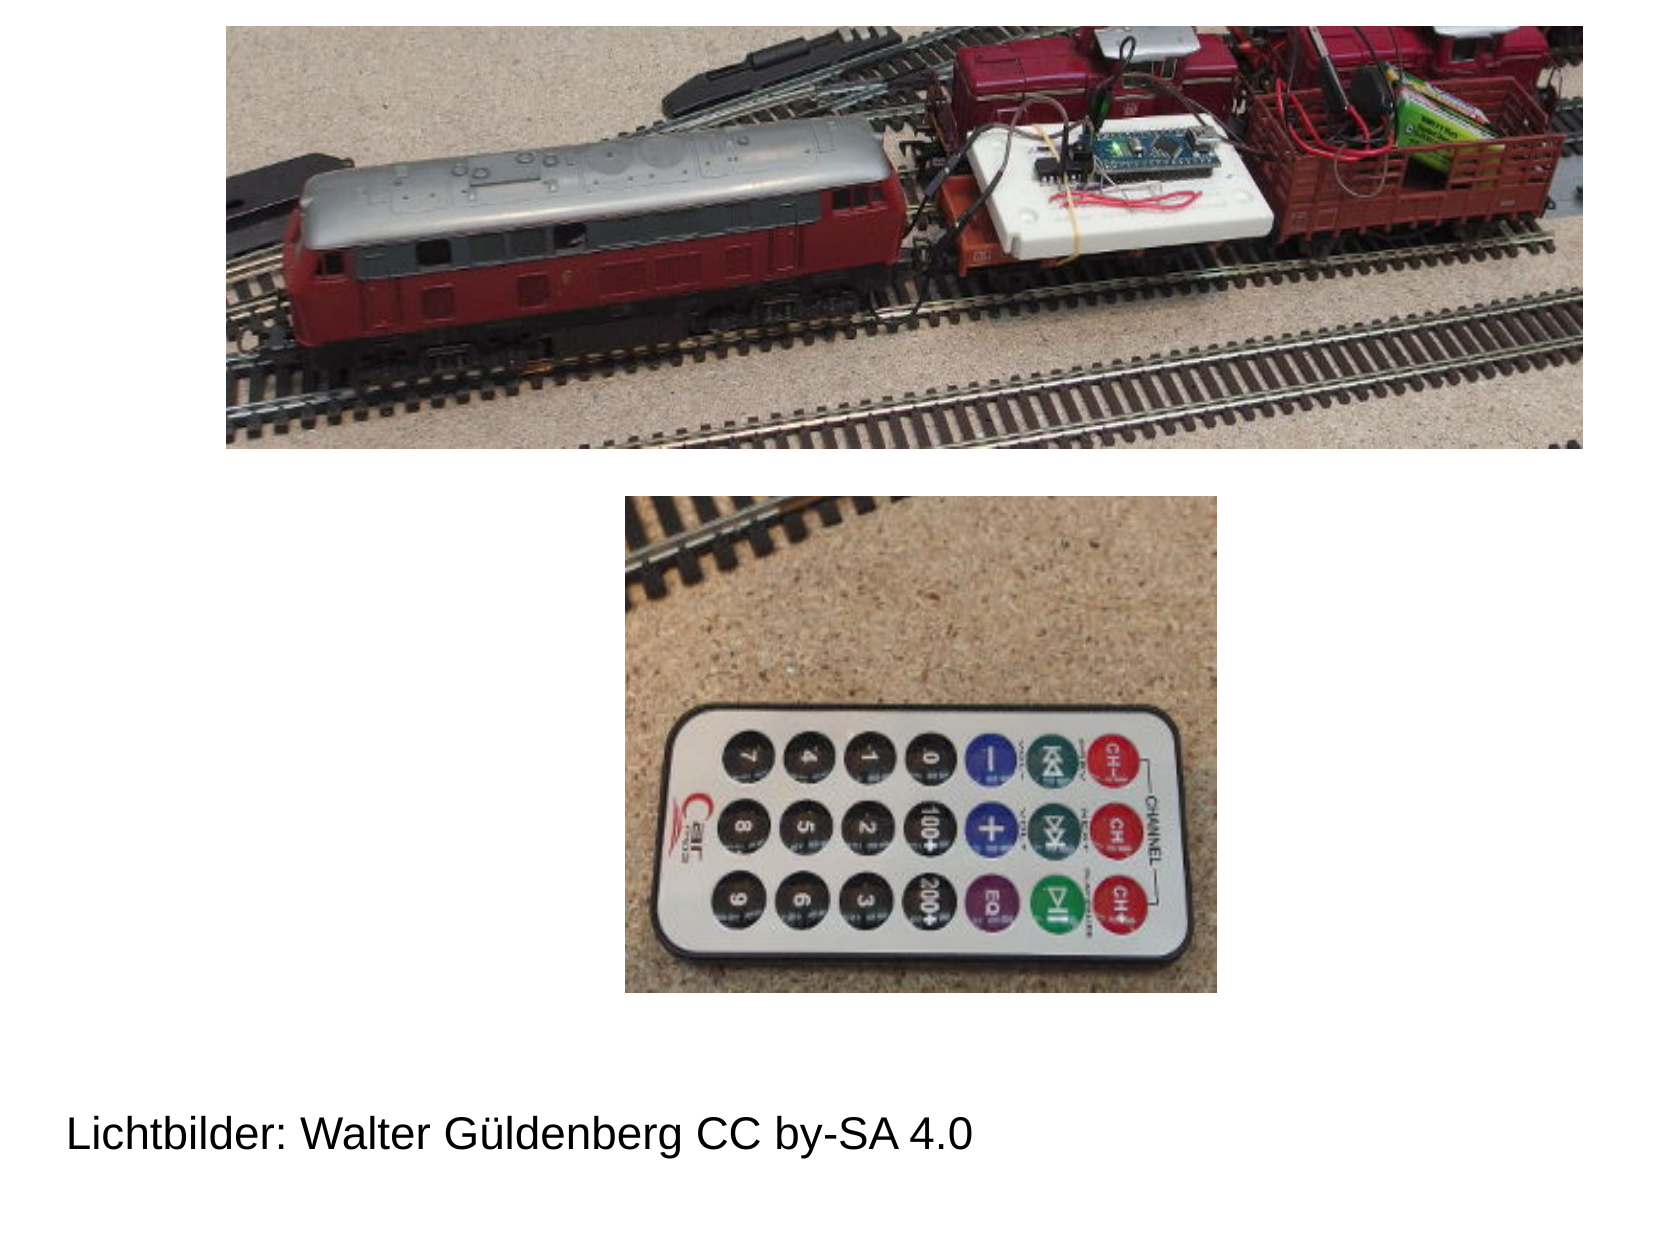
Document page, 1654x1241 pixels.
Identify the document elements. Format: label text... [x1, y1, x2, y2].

picture [226, 26, 1583, 449]
text_box Lichtbilder: Walter Güldenberg CC by-SA 4.0 [51, 1100, 1465, 1205]
picture [625, 496, 1217, 993]
